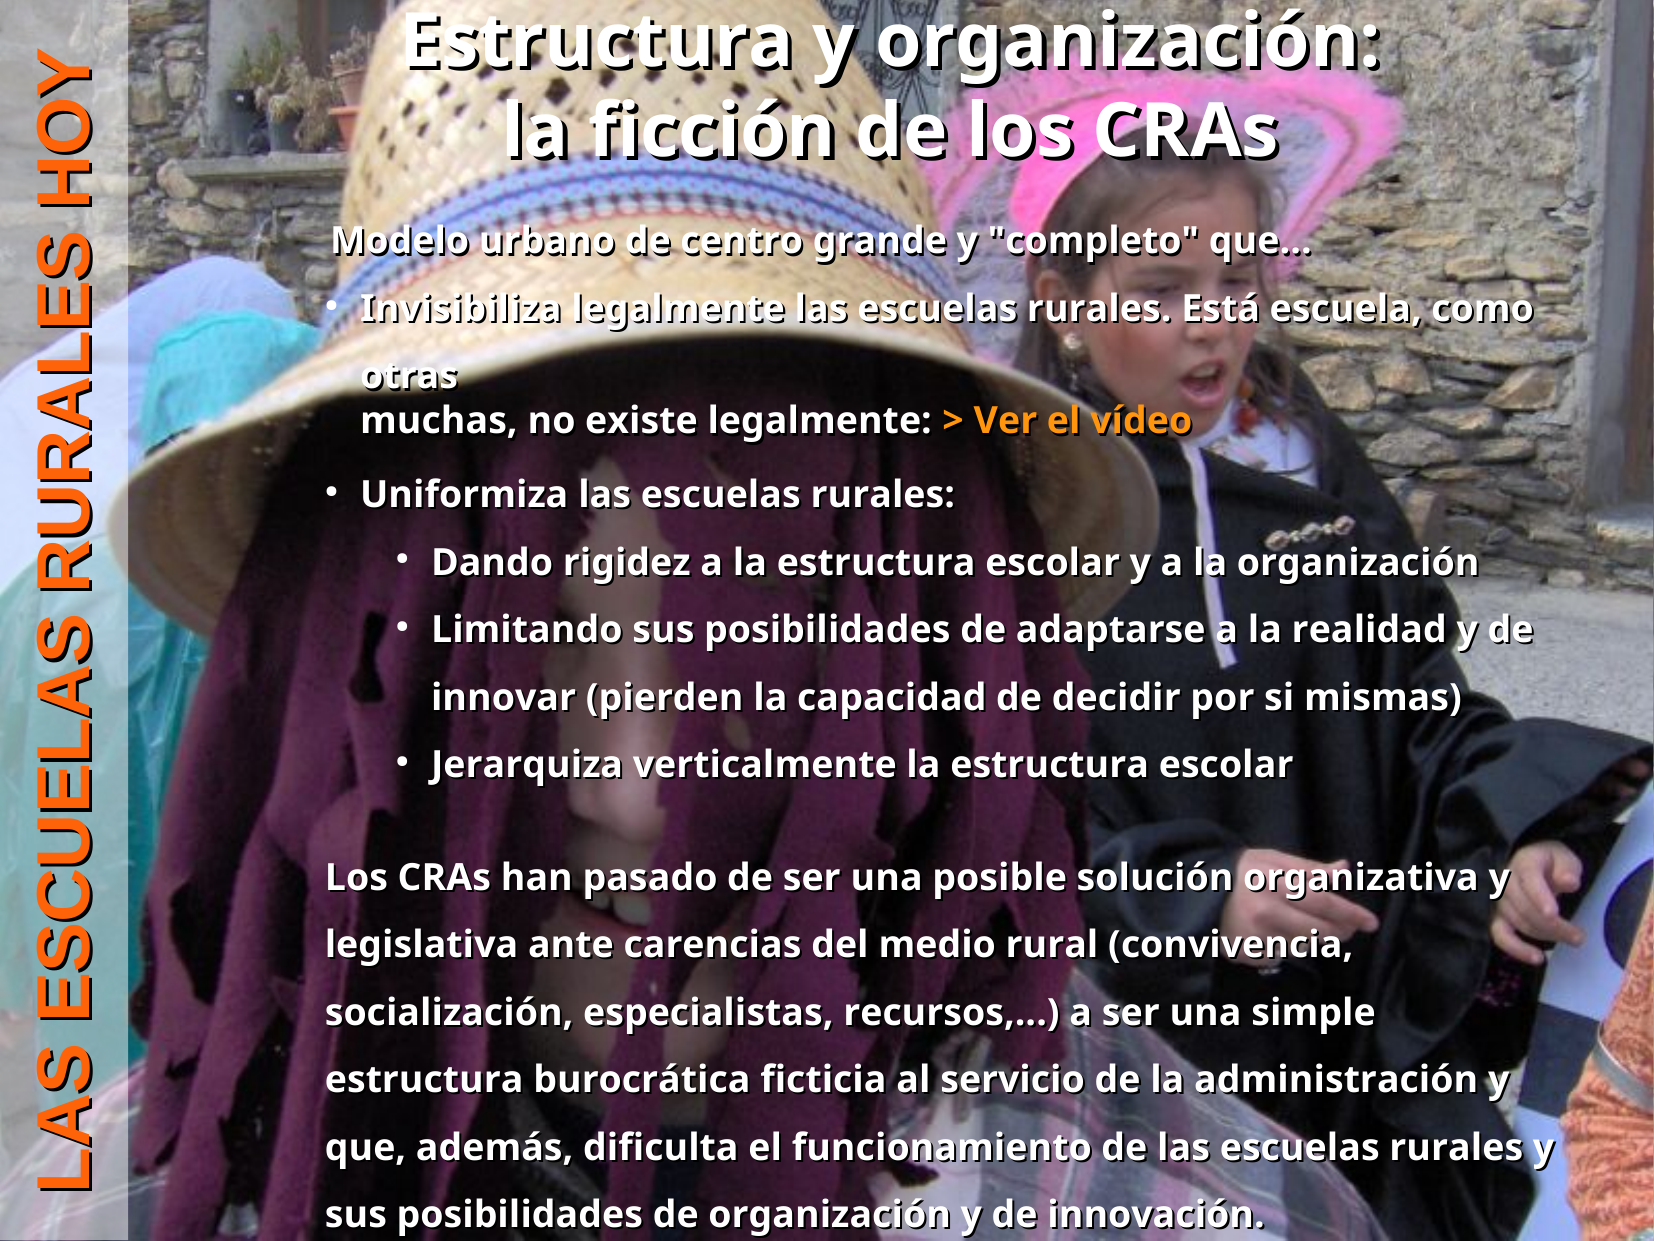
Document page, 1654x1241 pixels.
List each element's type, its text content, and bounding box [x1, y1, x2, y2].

text_box LAS ESCUELAS RURALES HOY [0, 0, 129, 1241]
text_box Estructura y organización: la ficción de los CRAs Modelo urbano de centro grande y "completo" que... Invisibiliza legalmente las escuelas rurales. Está escuela, como otras muchas, no existe legalmente: > Ver el vídeo Uniformiza las escuelas rurales: Dando rigidez a la estructura escolar y a la organización Limitando sus posibilidades de adaptarse a la realidad y de innovar (pierden la capacidad de decidir por si mismas) Jerarquiza verticalmente la estructura escolar Los CRAs han pasado de ser una posible solución organizativa y legislativa ante carencias del medio rural (convivencia, socialización, especialistas, recursos,...) a ser una simple estructura burocrática ficticia al servicio de la administración y que, además, dificulta el funcionamiento de las escuelas rurales y sus posibilidades de organización y de innovación. [183, 0, 1571, 1182]
picture [129, 0, 1654, 1241]
